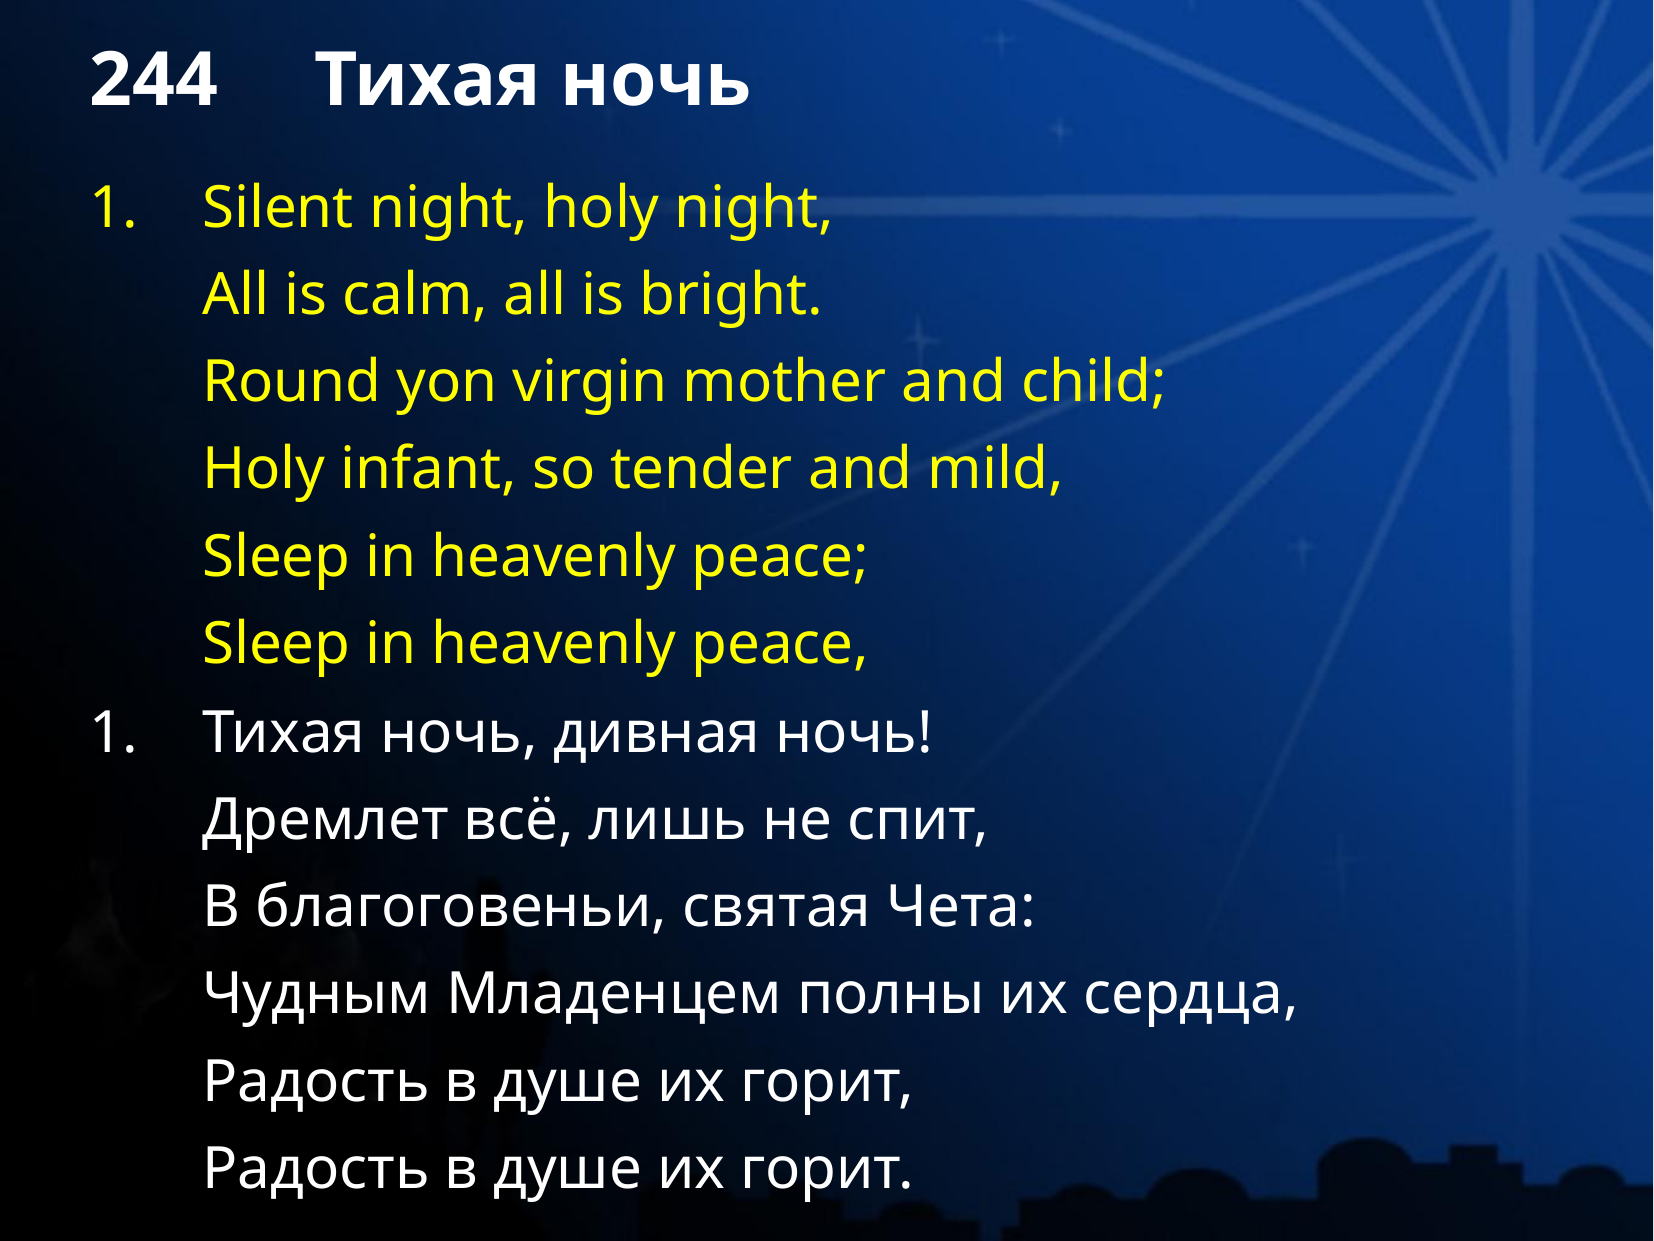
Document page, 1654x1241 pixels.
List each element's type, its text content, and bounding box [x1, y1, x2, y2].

text_box 1. Тихая ночь, дивная ночь! Дремлет всё, лишь не спит, В благоговеньи, святая Чета: Чудным Младенцем полны их сердца, Радость в душе их горит, Радость в душе их горит. [75, 675, 1576, 1163]
picture [0, 0, 1654, 1241]
text_box 1. Silent night, holy night, All is calm, all is bright. Round yon virgin mother and child; Holy infant, so tender and mild, Sleep in heavenly peace; Sleep in heavenly peace, [75, 150, 1576, 638]
text_box 244 Тихая ночь [75, 18, 1576, 131]
